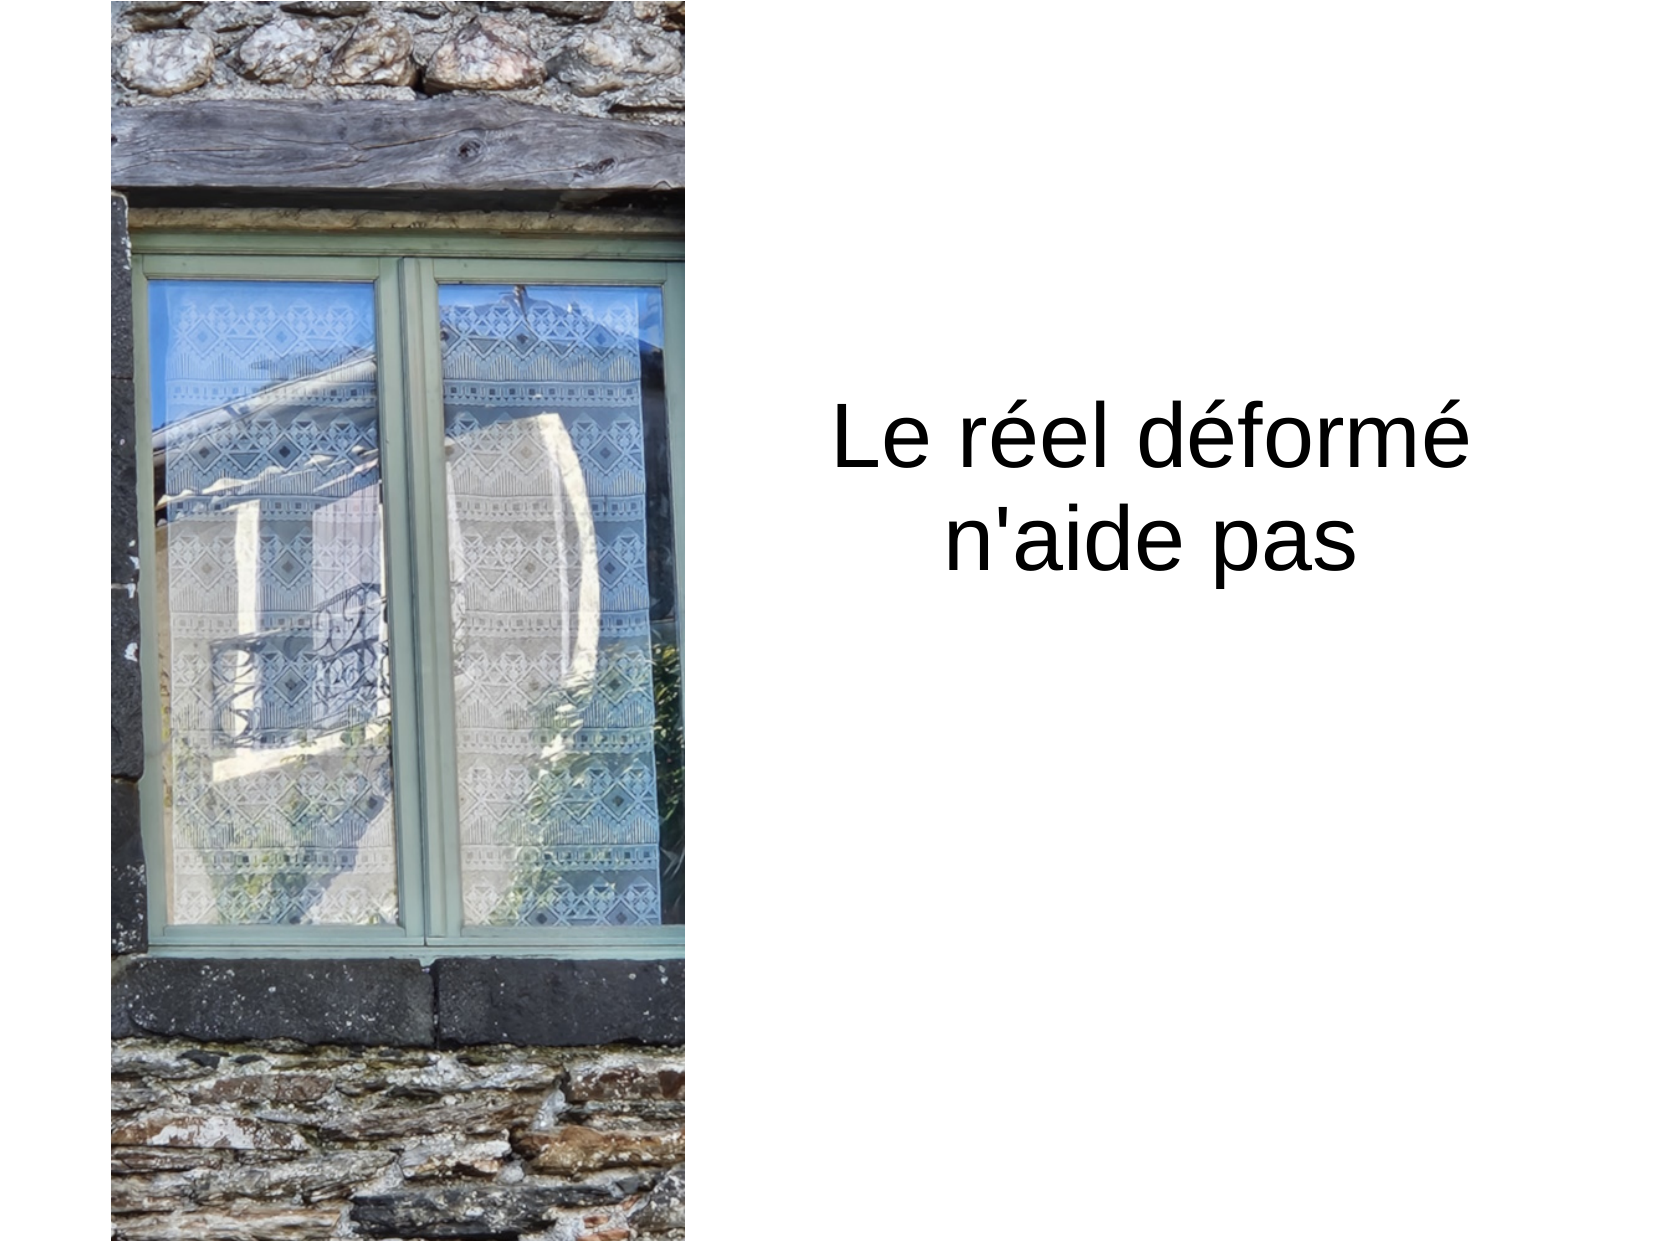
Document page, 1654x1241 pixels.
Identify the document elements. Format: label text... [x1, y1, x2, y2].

title Le réel déformé n'aide pas [797, 265, 1506, 709]
picture [111, 1, 685, 1241]
